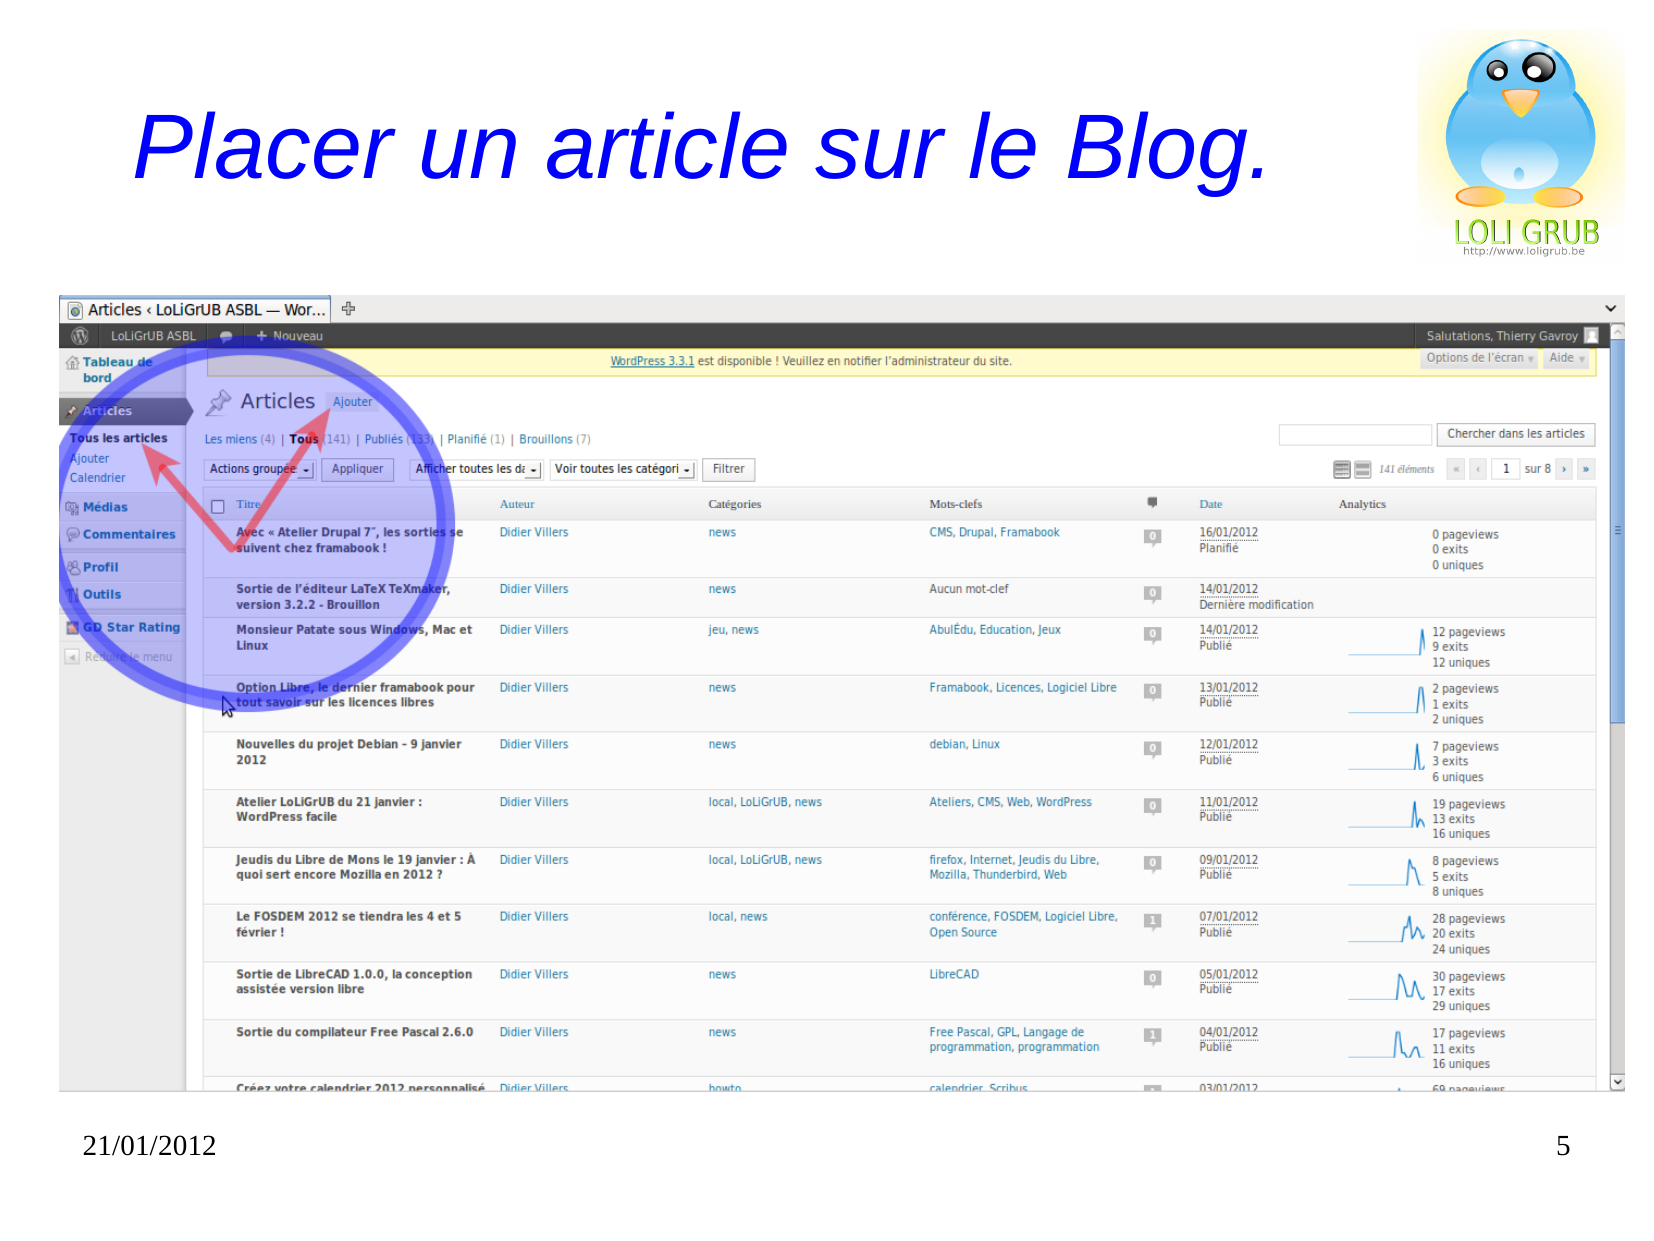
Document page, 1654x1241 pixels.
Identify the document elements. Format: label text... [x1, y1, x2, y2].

text_box Placer un article sur le Blog. [118, 88, 1292, 220]
picture [1417, 29, 1625, 266]
picture [59, 295, 1625, 1093]
